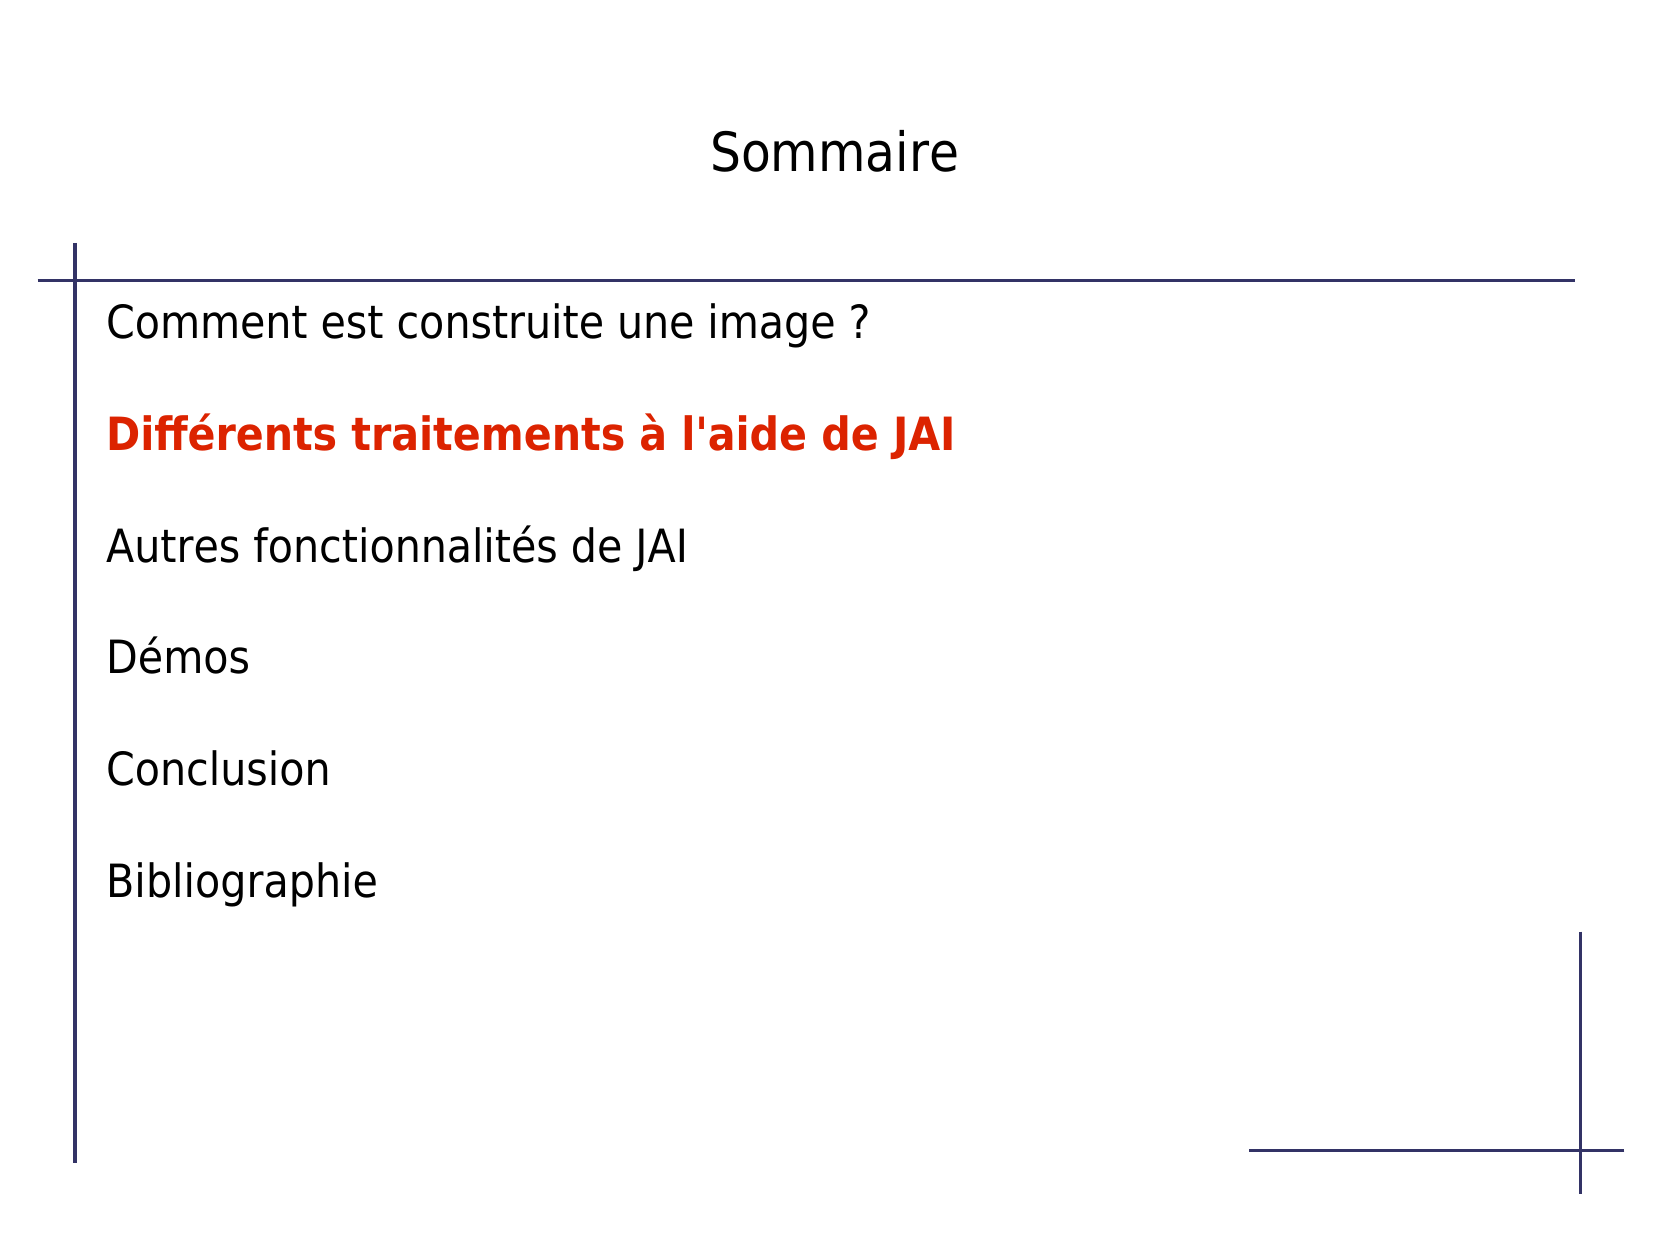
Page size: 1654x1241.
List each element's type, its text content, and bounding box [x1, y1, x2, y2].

title Sommaire [112, 49, 1558, 257]
list Comment est construite une image ? Différents traitements à l'aide de JAI Autres fonctionnalités de JAI Démos Conclusion Bibliographie [88, 296, 1538, 1115]
